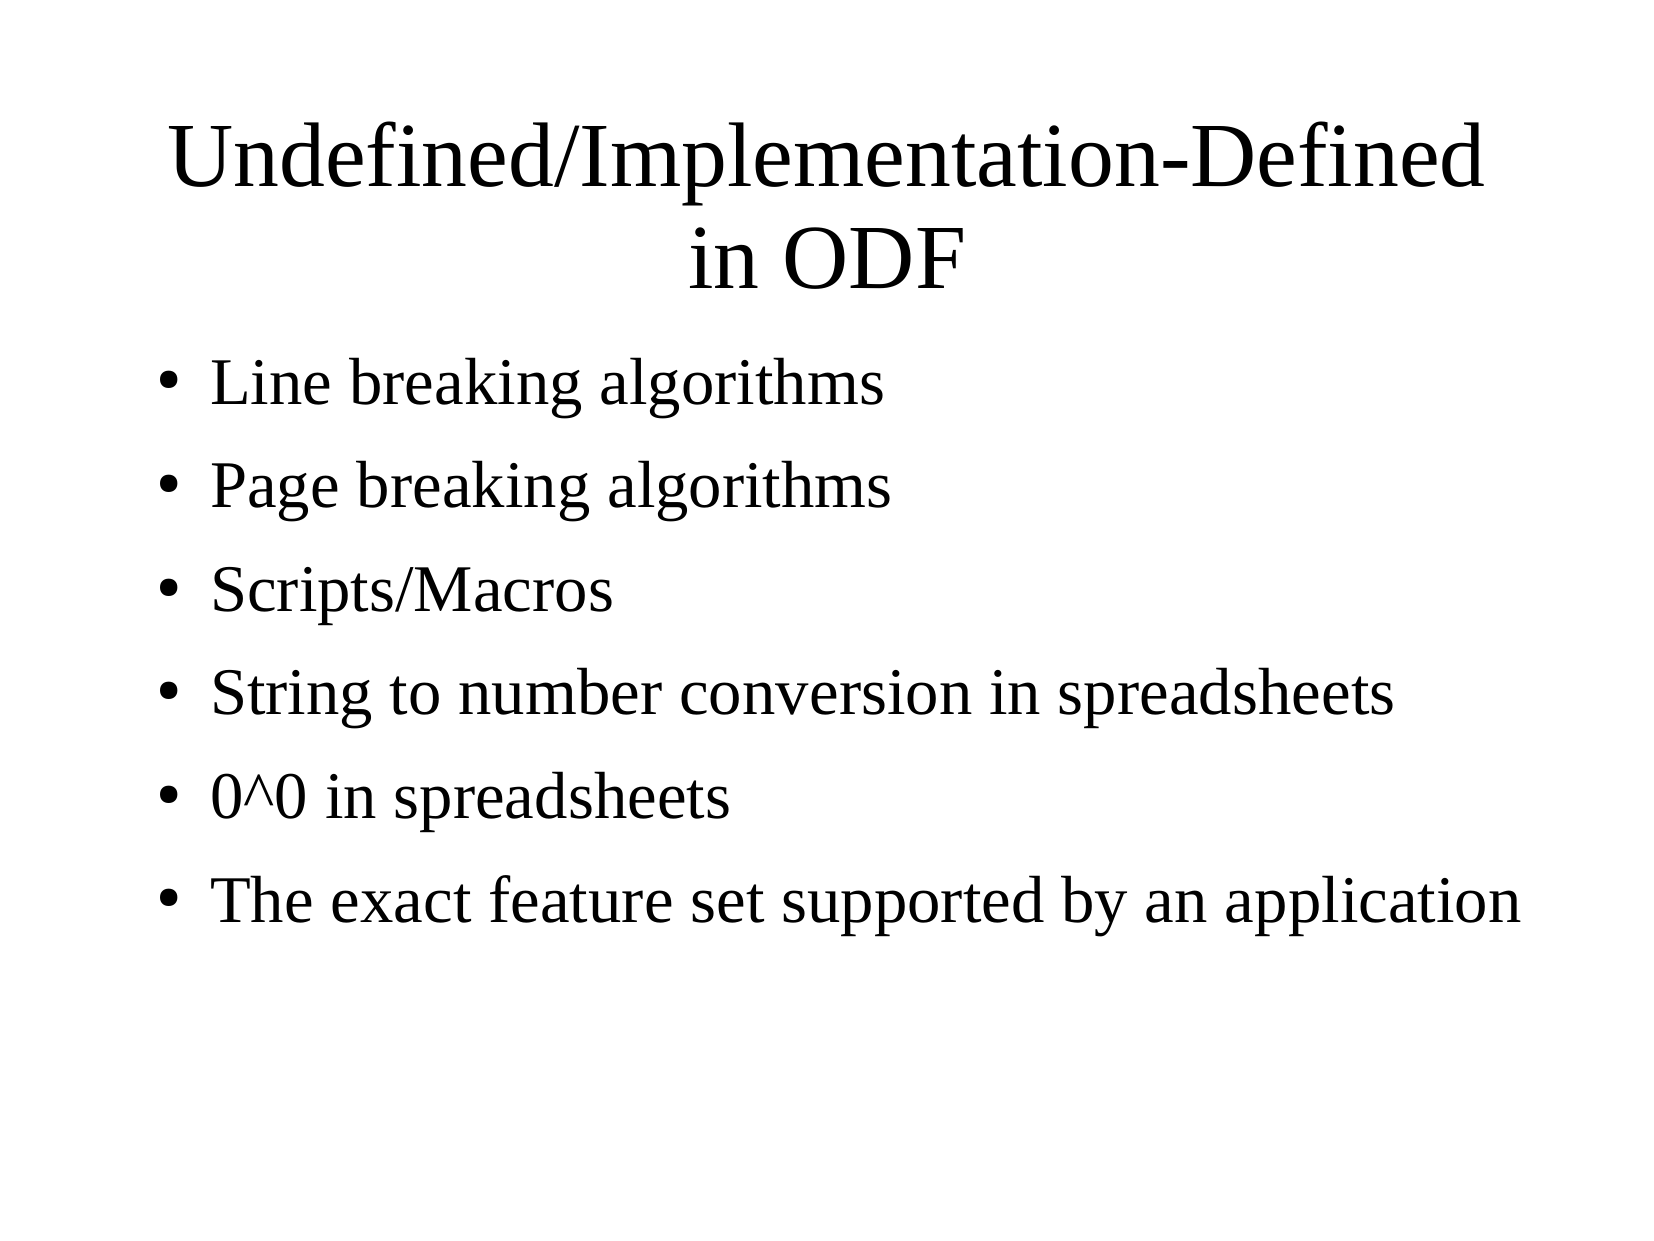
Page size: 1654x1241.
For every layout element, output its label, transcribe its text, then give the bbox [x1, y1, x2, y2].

title Undefined/Implementation-Defined in ODF [121, 101, 1534, 312]
list Line breaking algorithms Page breaking algorithms Scripts/Macros String to number conversion in spreadsheets 0^0 in spreadsheets The exact feature set supported by an application [121, 344, 1534, 1127]
